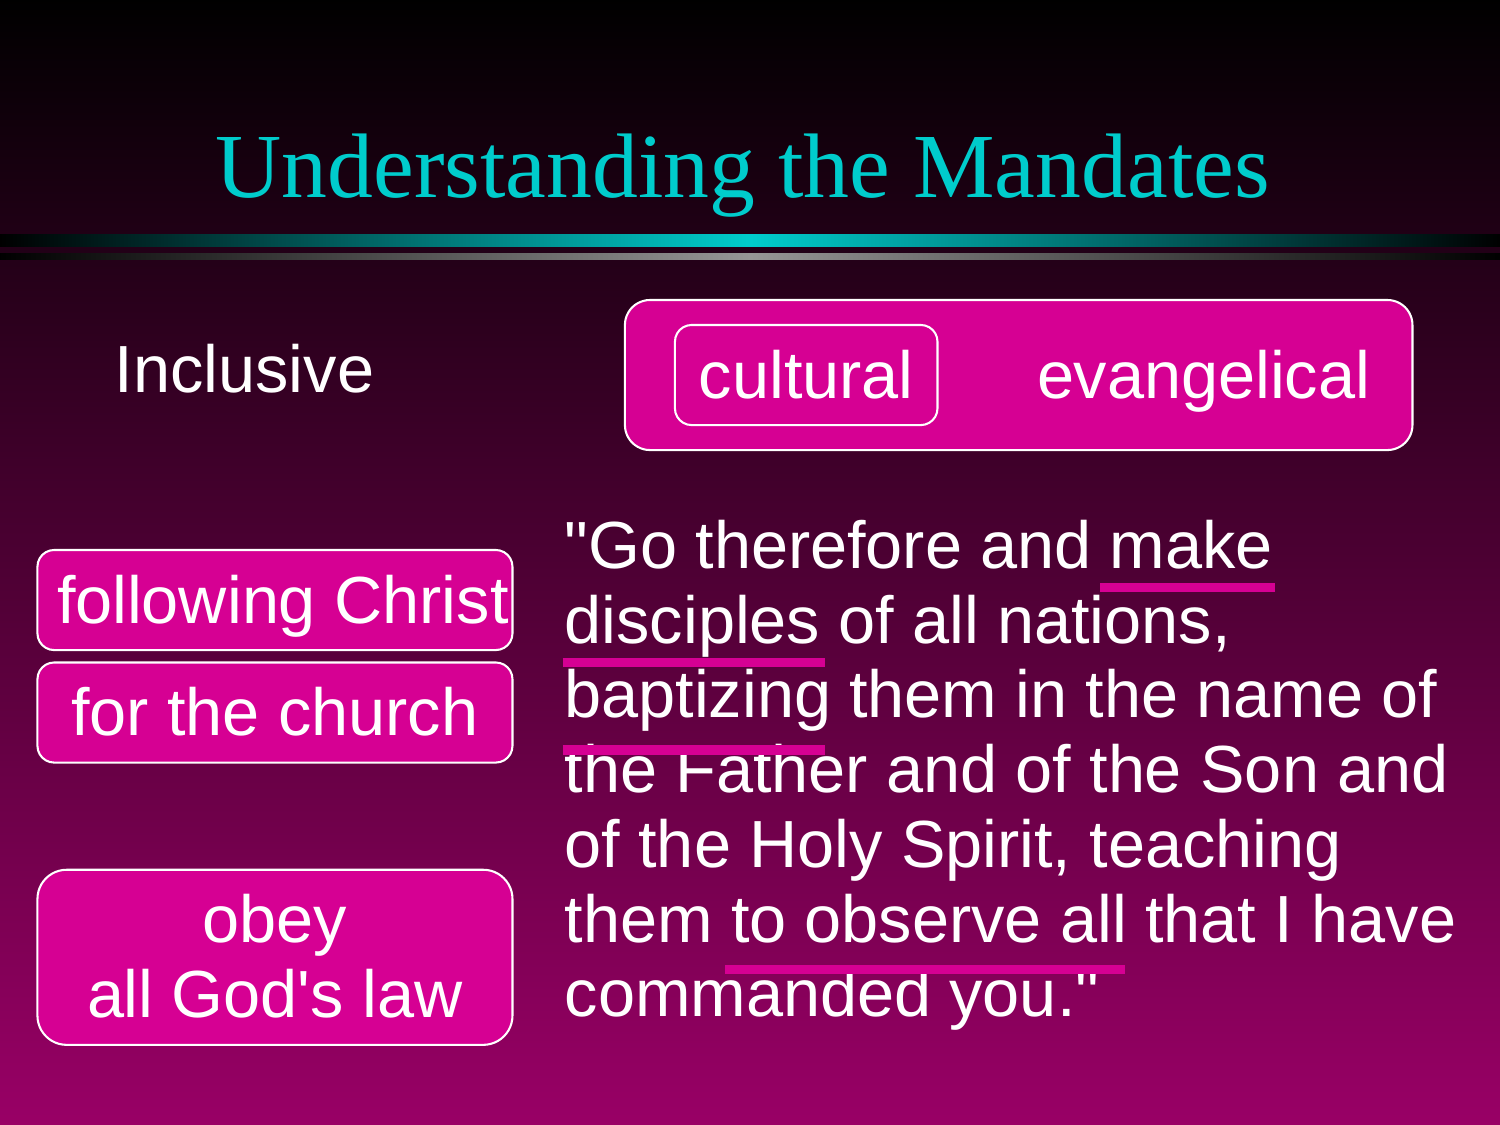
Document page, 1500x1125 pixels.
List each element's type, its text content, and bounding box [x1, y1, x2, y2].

text_box obey all God's law [37, 869, 513, 1045]
text_box following Christ [37, 549, 513, 651]
text_box evangelical [624, 299, 1413, 451]
text_box Inclusive [99, 324, 675, 438]
text_box "Go therefore and make disciples of all nations, baptizing them in the name of the Father and of the Son and of the Holy Spirit, teaching them to observe all that I have commanded you." [549, 500, 1476, 1040]
title Understanding the Mandates [99, 37, 1388, 225]
text_box for the church [37, 662, 513, 763]
text_box cultural [674, 324, 938, 426]
